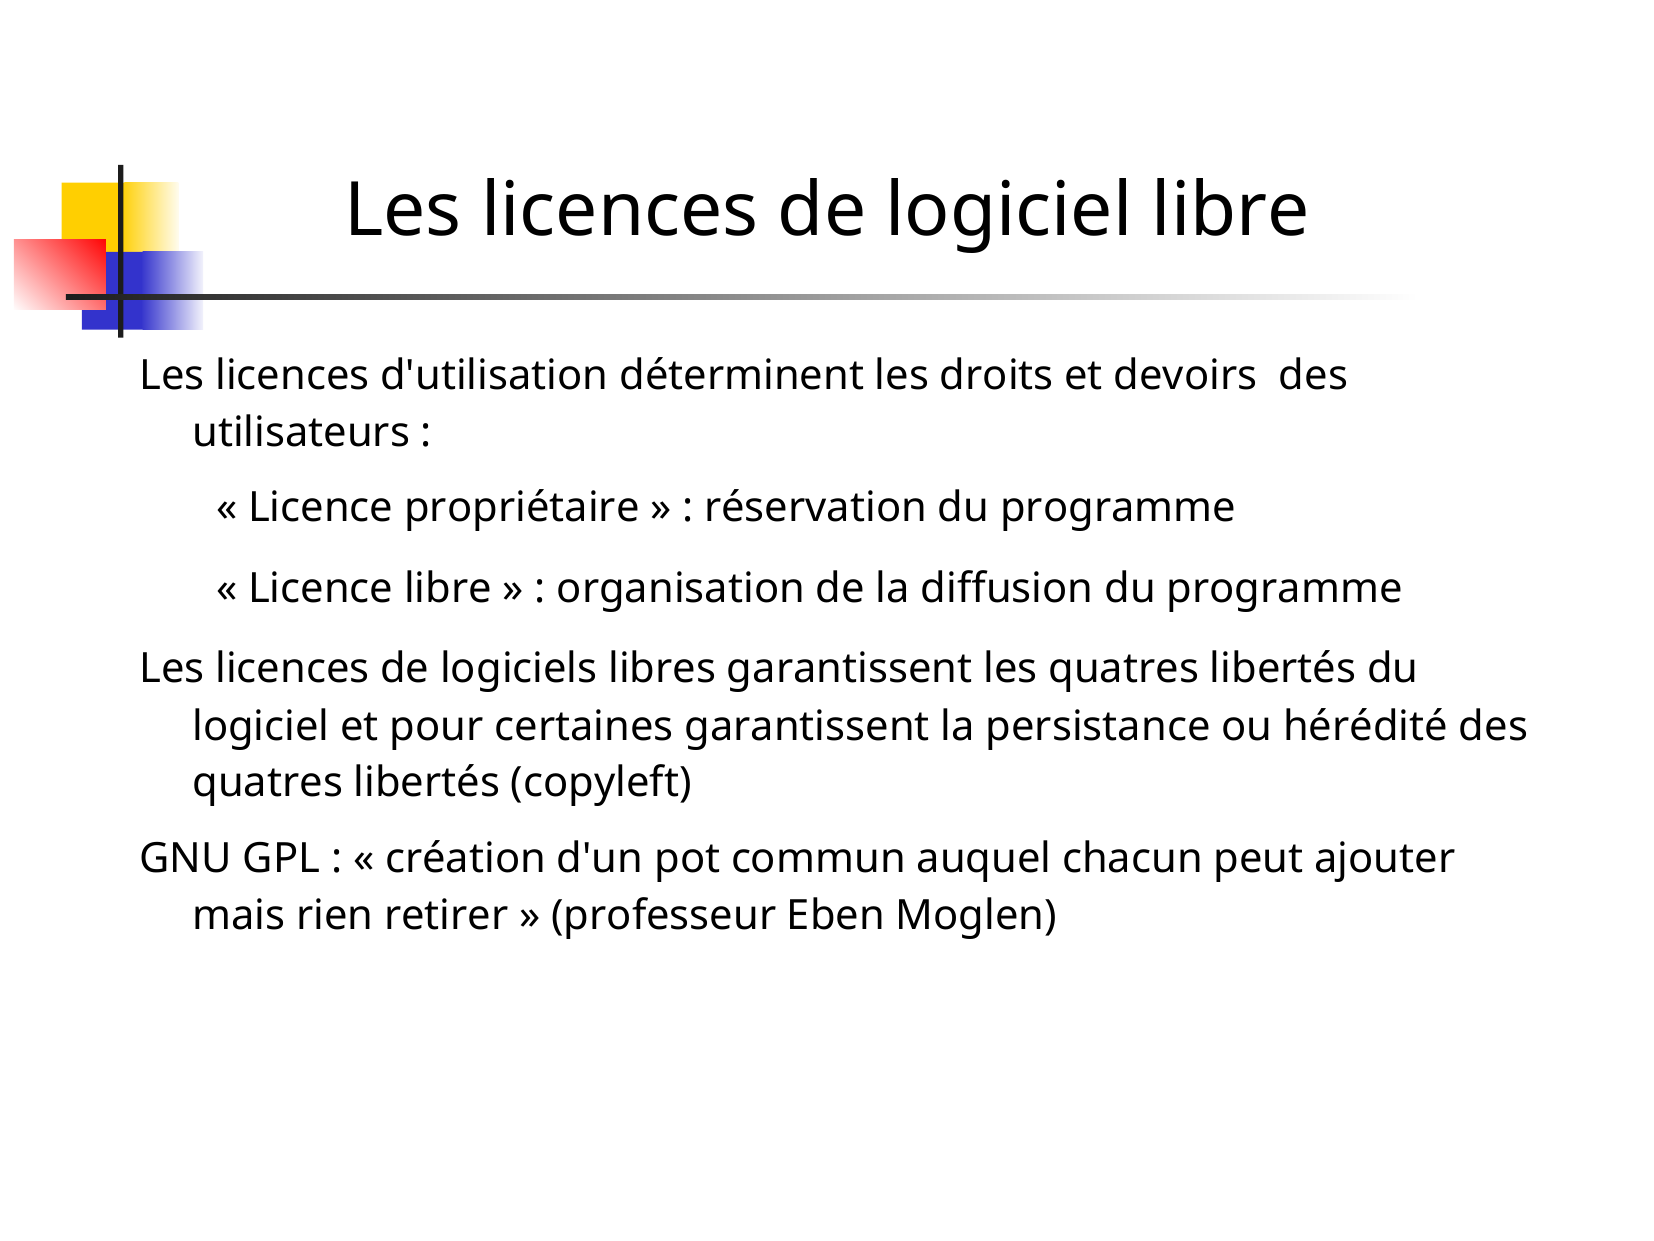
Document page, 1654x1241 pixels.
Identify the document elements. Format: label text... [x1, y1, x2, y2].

list Les licences d'utilisation déterminent les droits et devoirs des utilisateurs : « Licence propriétaire » : réservation du programme « Licence libre » : organisation de la diffusion du programme Les licences de logiciels libres garantissent les quatres libertés du logiciel et pour certaines garantissent la persistance ou hérédité des quatres libertés (copyleft) GNU GPL : « création d'un pot commun auquel chacun peut ajouter mais rien retirer » (professeur Eben Moglen) [121, 344, 1534, 1187]
title Les licences de logiciel libre [121, 102, 1534, 311]
